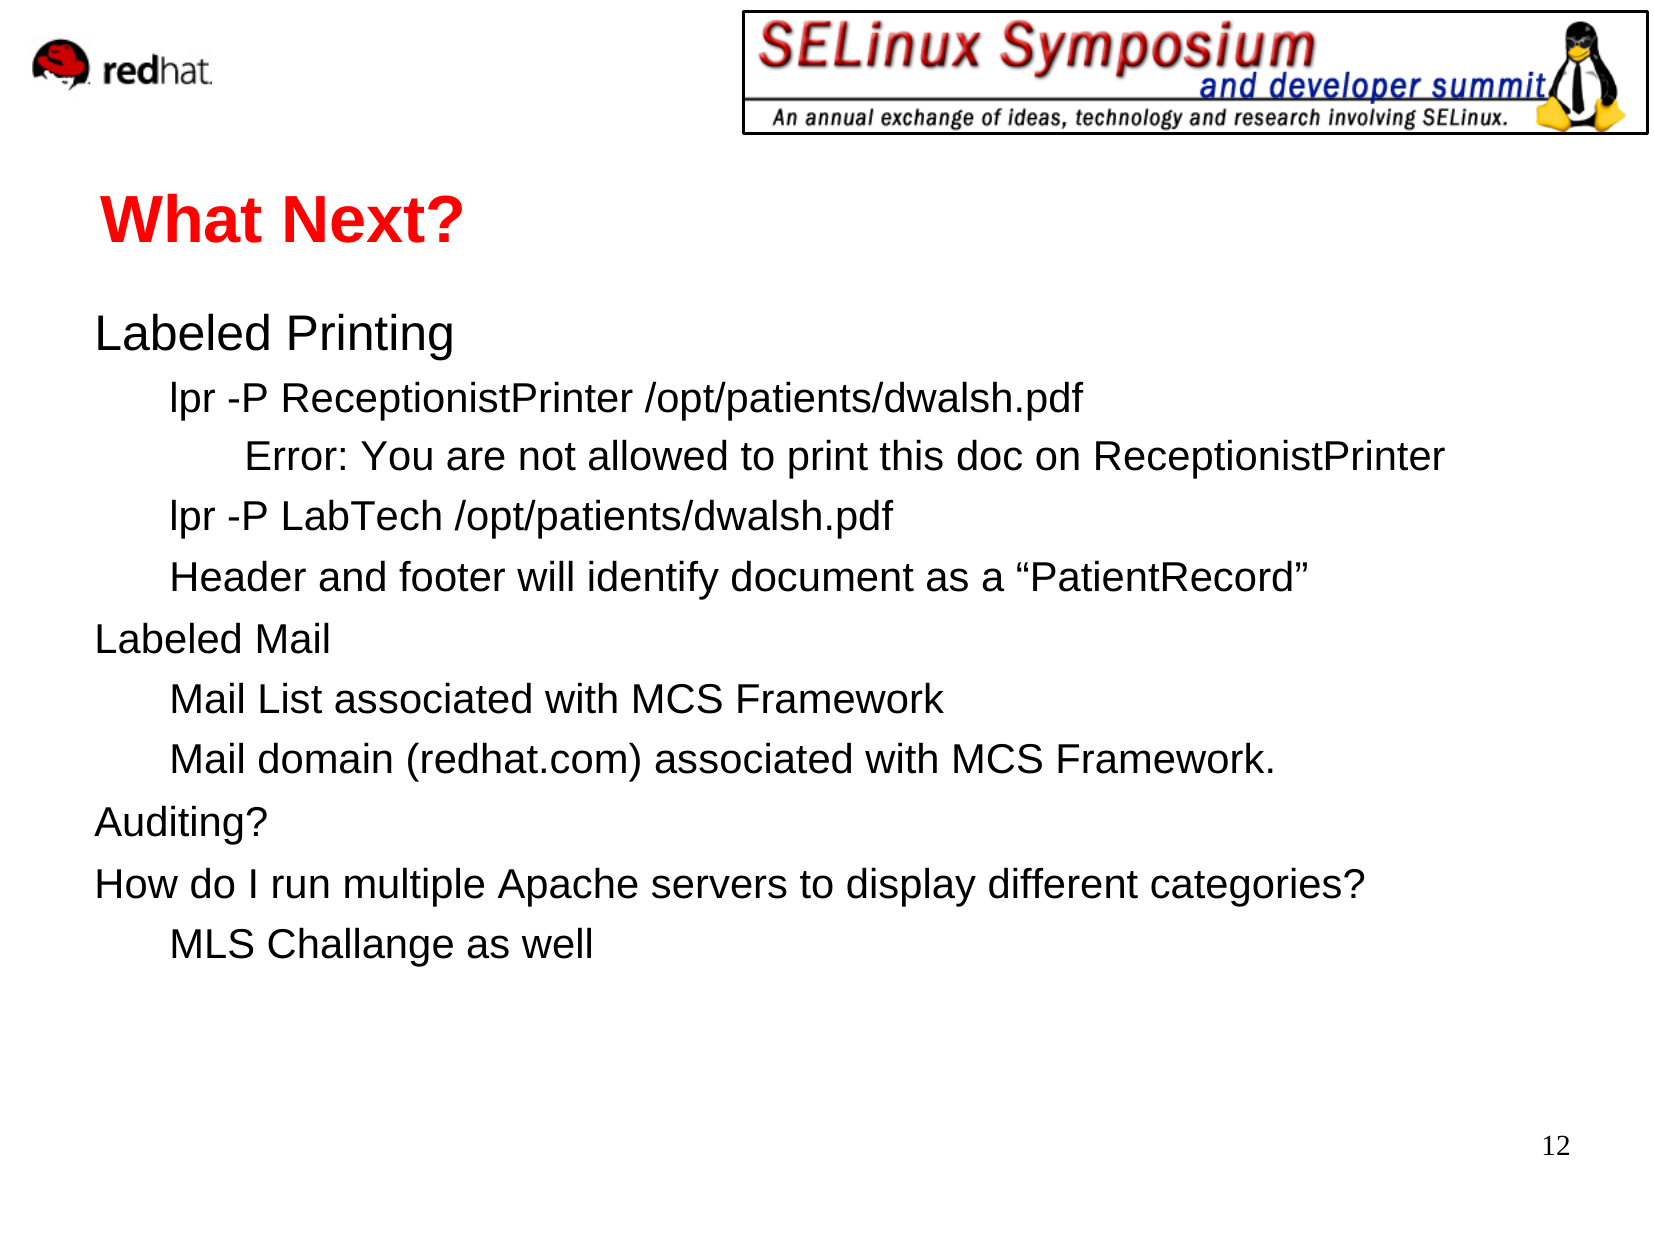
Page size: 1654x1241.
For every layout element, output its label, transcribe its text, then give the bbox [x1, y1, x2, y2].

picture [745, 13, 1646, 132]
text_box [94, 294, 1511, 365]
list Labeled Printing lpr -P ReceptionistPrinter /opt/patients/dwalsh.pdf Error: You are not allowed to print this doc on ReceptionistPrinter lpr -P LabTech /opt/patients/dwalsh.pdf Header and footer will identify document as a “PatientRecord” Labeled Mail Mail List associated with MCS Framework Mail domain (redhat.com) associated with MCS Framework. Auditing? How do I run multiple Apache servers to display different categories? MLS Challange as well [94, 304, 1500, 1174]
picture [31, 37, 212, 98]
title What Next? [100, 164, 1506, 275]
